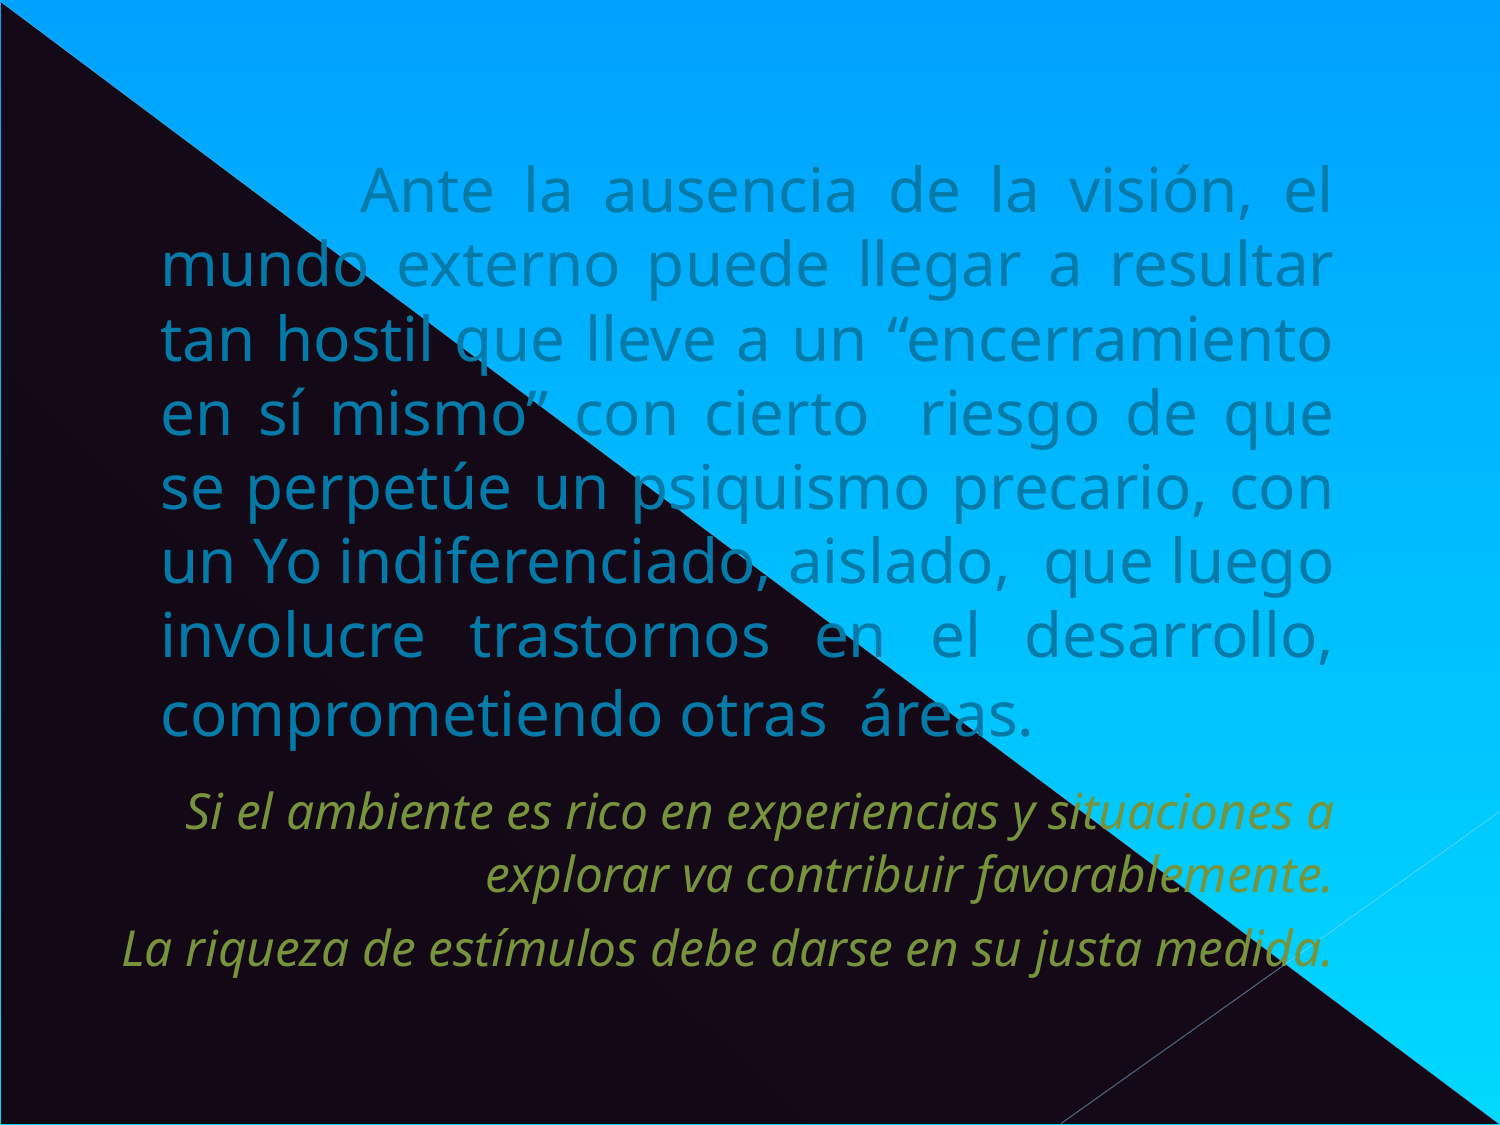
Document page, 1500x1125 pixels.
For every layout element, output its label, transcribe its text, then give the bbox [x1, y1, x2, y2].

list Ante la ausencia de la visión, el mundo externo puede llegar a resultar tan hostil que lleve a un “encerramiento en sí mismo” con cierto riesgo de que se perpetúe un psiquismo precario, con un Yo indiferenciado, aislado, que luego involucre trastornos en el desarrollo, comprometiendo otras áreas. Si el ambiente es rico en experiencias y situaciones a explorar va contribuir favorablemente. La riqueza de estímulos debe darse en su justa medida. [0, 54, 1351, 1059]
